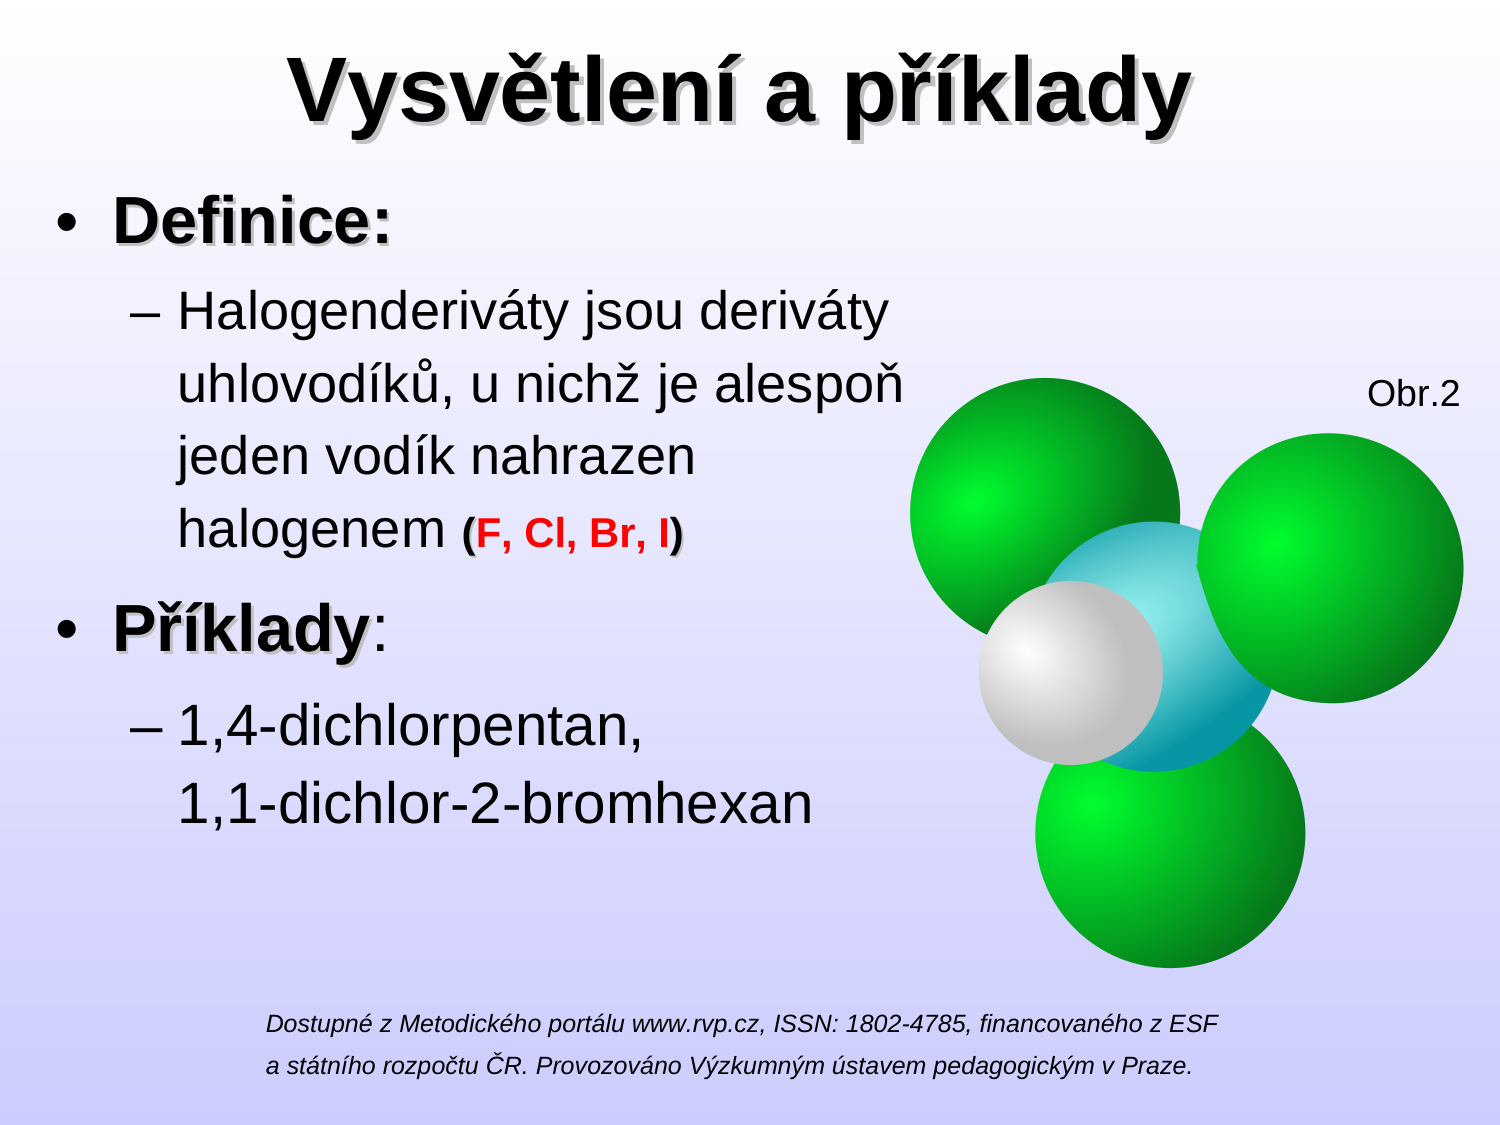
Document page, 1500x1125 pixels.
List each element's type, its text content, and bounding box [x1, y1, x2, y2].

text_box Dostupné z Metodického portálu www.rvp.cz, ISSN: 1802-4785, financovaného z ESF a státního rozpočtu ČR. Provozováno Výzkumným ústavem pedagogickým v Praze. [251, 987, 1243, 1087]
list Definice: Halogenderiváty jsou deriváty uhlovodíků, u nichž je alespoň jeden vodík nahrazen halogenem (F, Cl, Br, I) Příklady: 1,4-dichlorpentan, 1,1-dichlor-2-bromhexan [41, 160, 940, 894]
title Vysvětlení a příklady [64, 18, 1415, 161]
picture [903, 373, 1468, 972]
text_box Obr.2 [1352, 361, 1483, 423]
